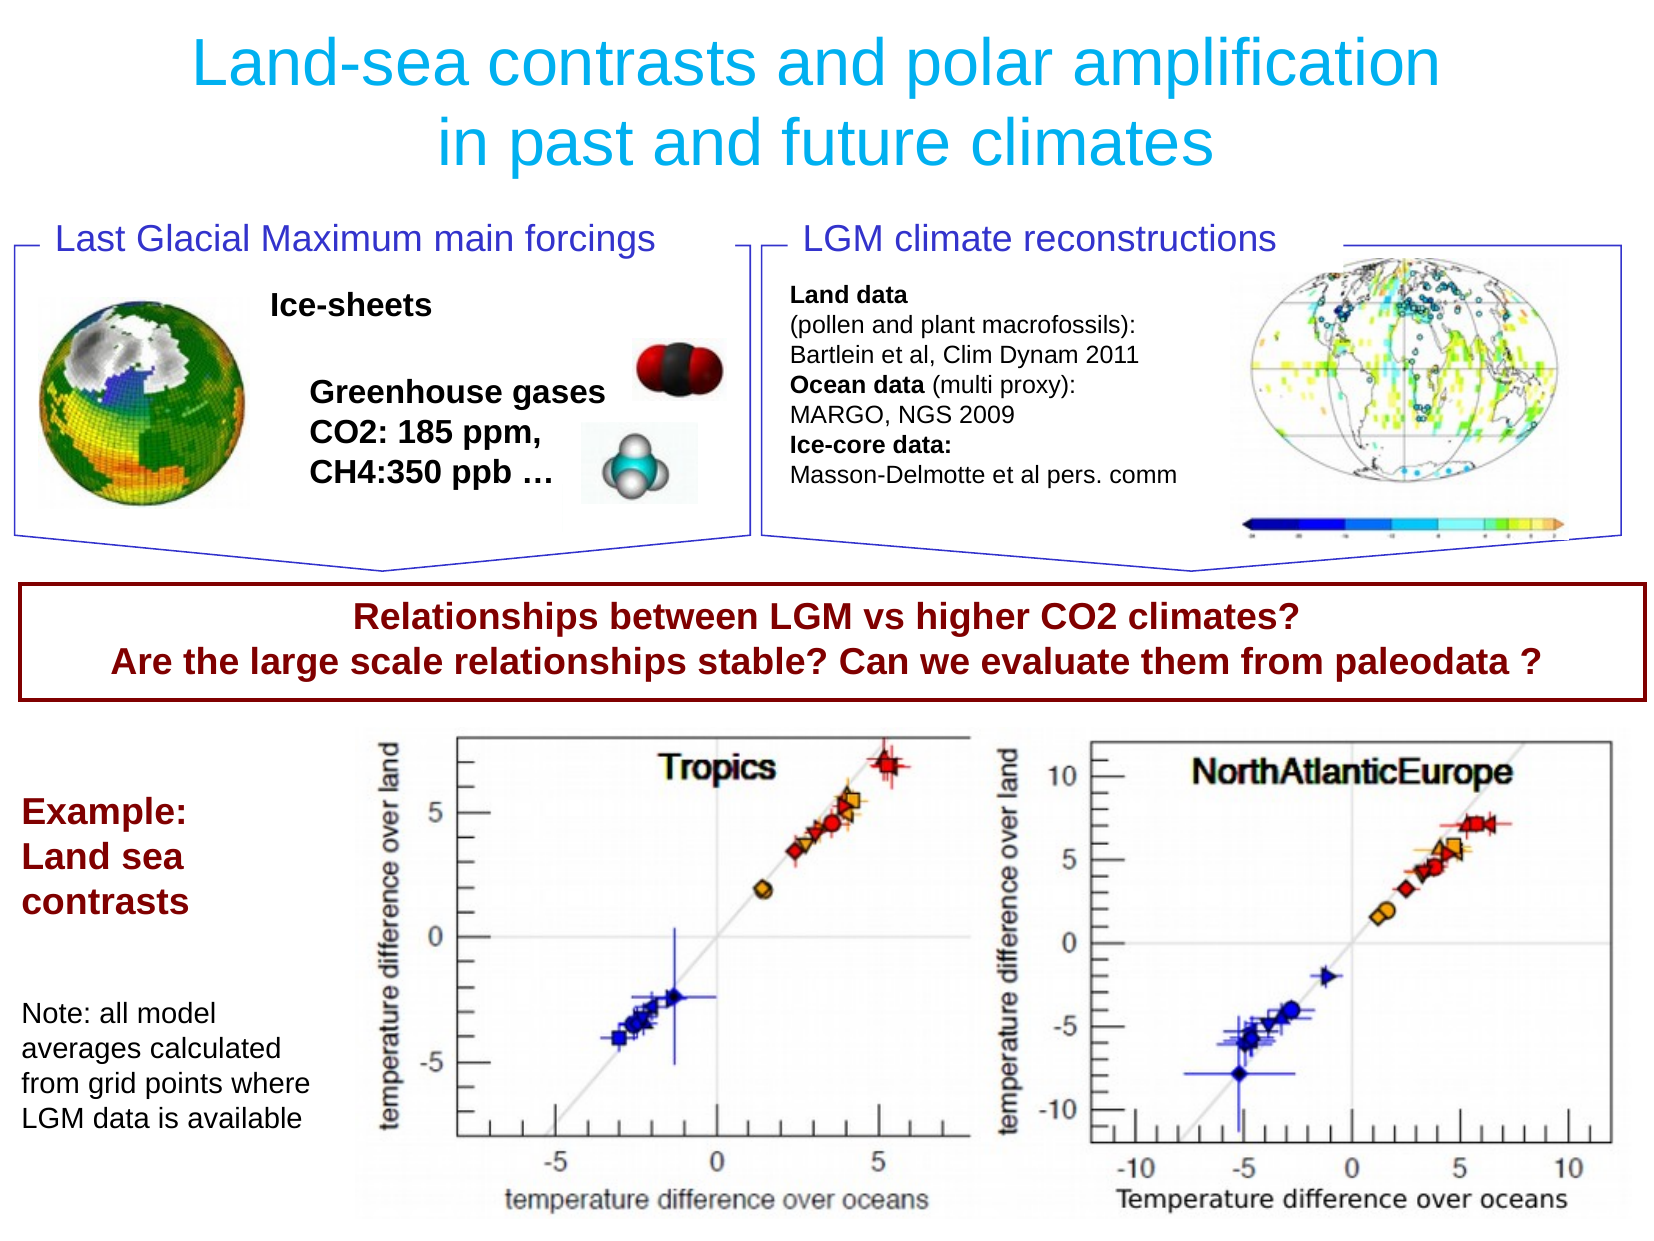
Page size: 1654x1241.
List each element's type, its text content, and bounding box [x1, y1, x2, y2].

picture [1230, 258, 1569, 540]
text_box LGM climate reconstructions [787, 206, 1344, 273]
text_box Relationships between LGM vs higher CO2 climates? Are the large scale relationships stable? Can we evaluate them from paleodata ? [19, 584, 1645, 701]
text_box Ice-sheets [255, 275, 468, 337]
text_box Last Glacial Maximum main forcings [39, 206, 736, 273]
picture [38, 297, 250, 509]
picture [355, 727, 1632, 1219]
text_box Greenhouse gases CO2: 185 ppm, CH4:350 ppb … [294, 362, 656, 512]
picture [562, 338, 727, 533]
text_box Example: Land sea contrasts [6, 779, 277, 945]
title Land-sea contrasts and polar amplification in past and future climates [0, 7, 1654, 191]
text_box Land data (pollen and plant macrofossils): Bartlein et al, Clim Dynam 2011 Ocean data (multi proxy): MARGO, NGS 2009 Ice-core data: Masson-Delmotte et al pers. comm [774, 271, 1257, 520]
text_box Note: all model averages calculated from grid points where LGM data is available [6, 986, 355, 1196]
